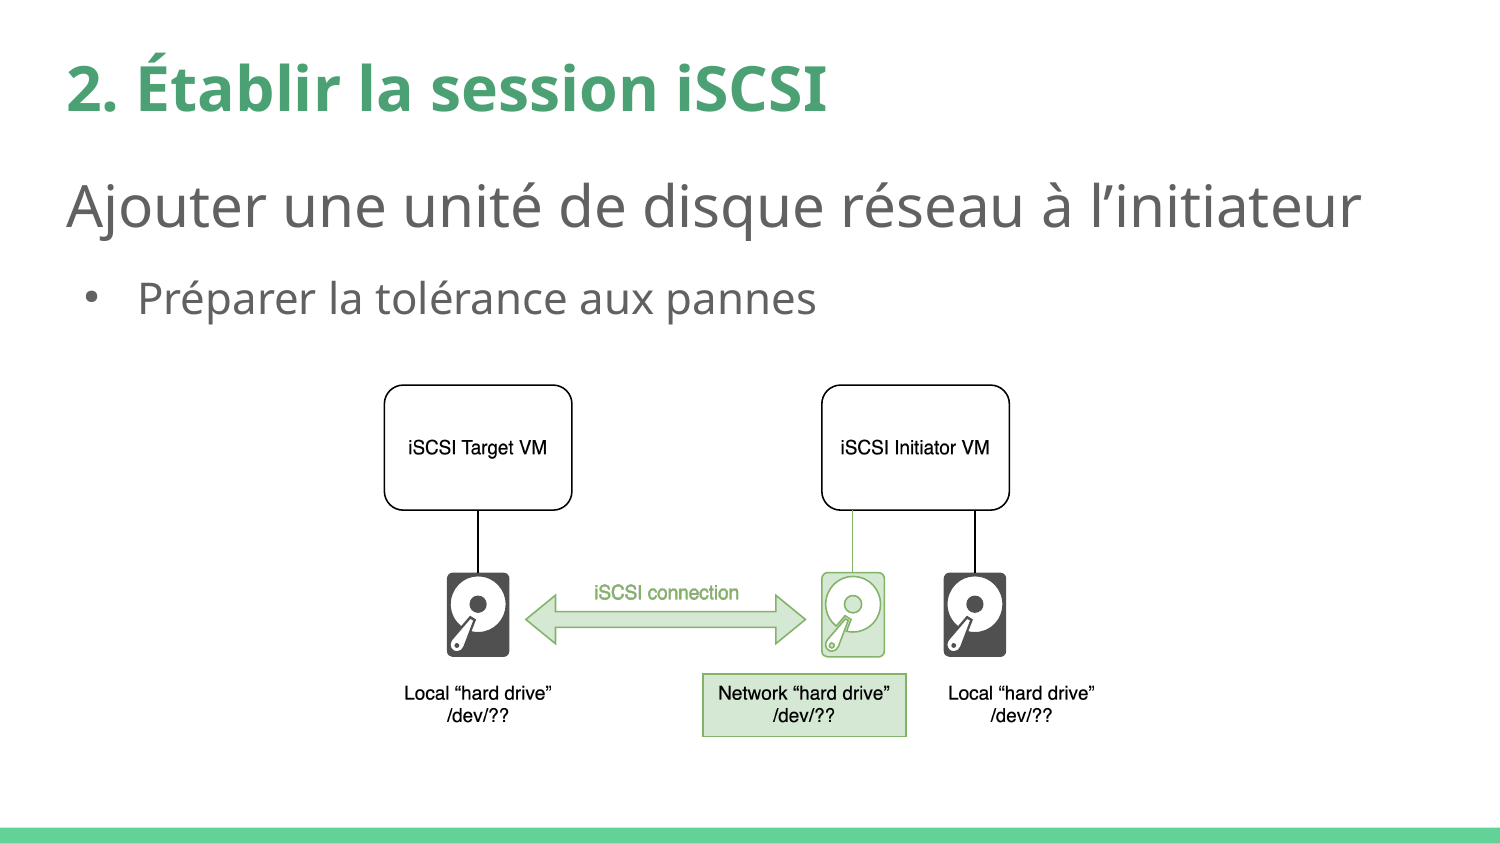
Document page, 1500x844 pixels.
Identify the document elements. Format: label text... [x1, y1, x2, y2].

picture [382, 383, 1118, 739]
title 2. Établir la session iSCSI [51, 23, 1449, 117]
list Ajouter une unité de disque réseau à l’initiateur Préparer la tolérance aux pannes [51, 144, 1447, 296]
